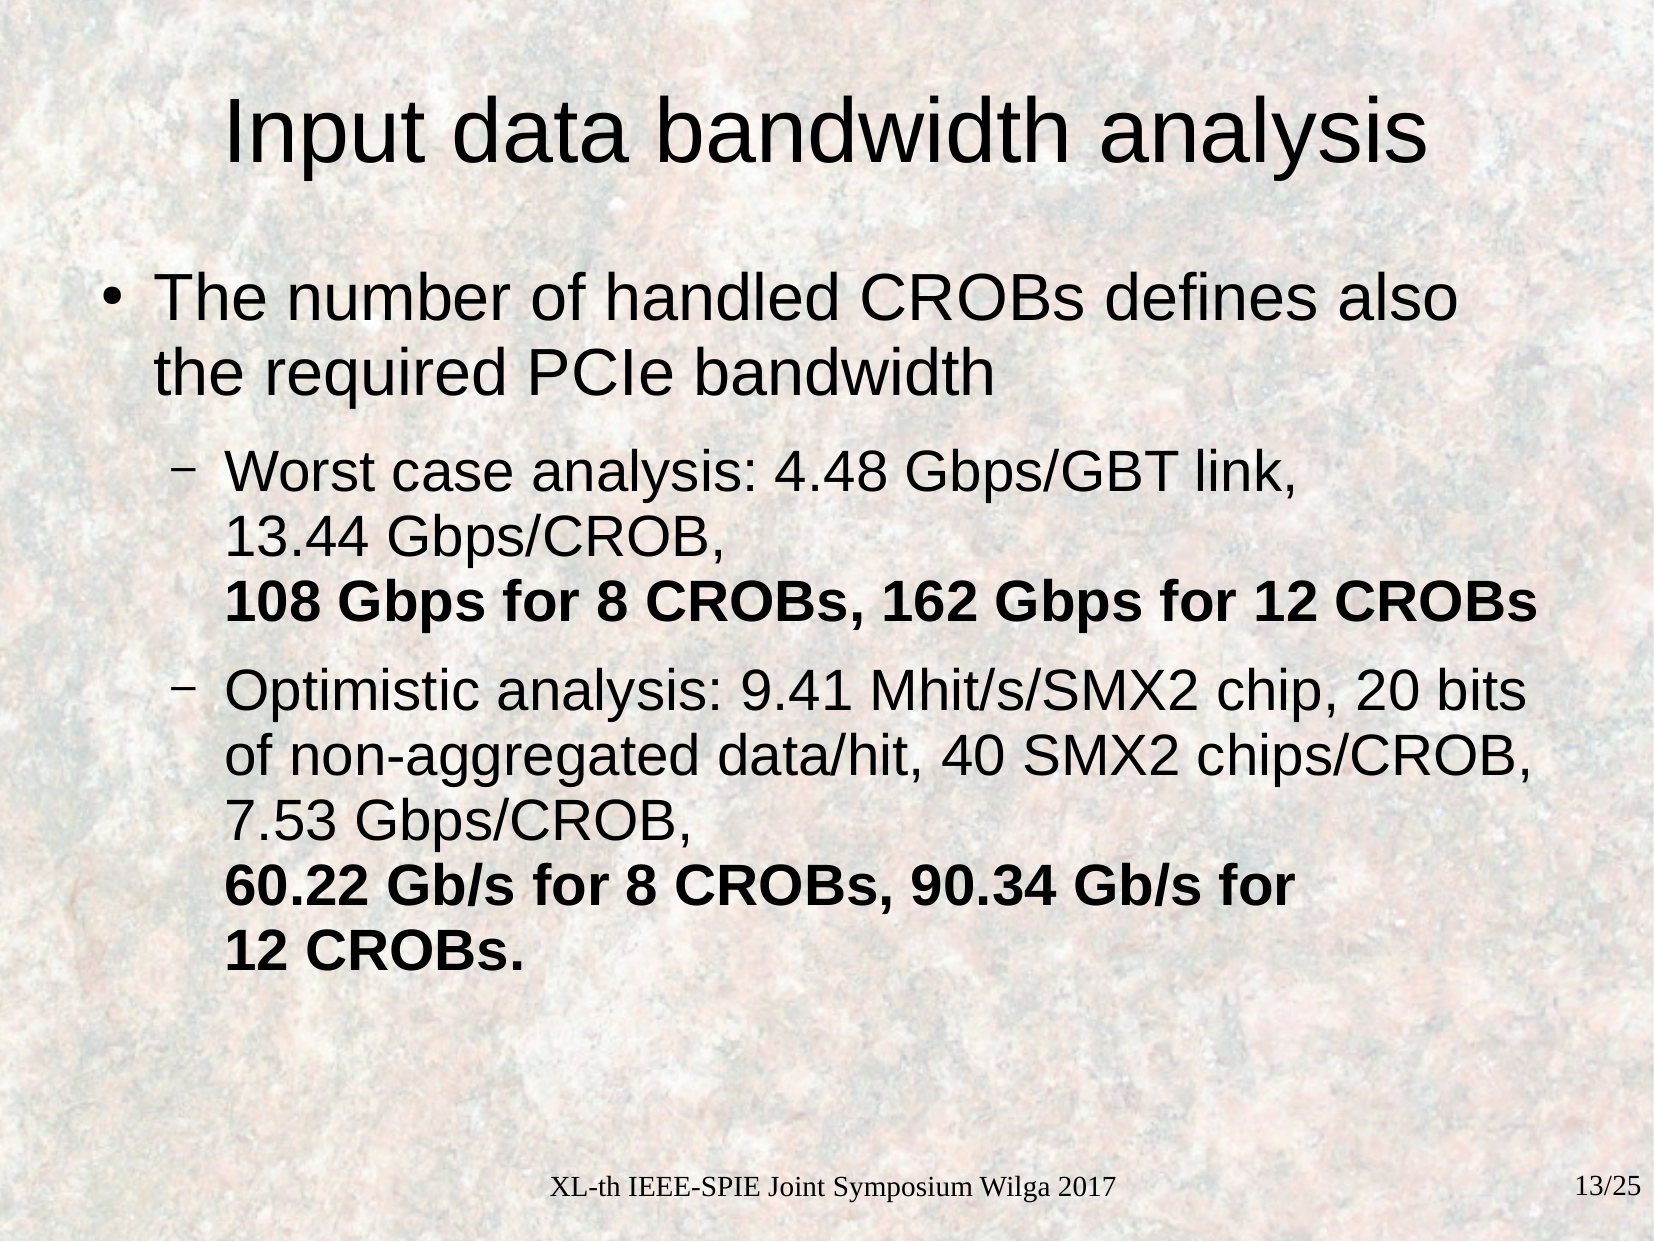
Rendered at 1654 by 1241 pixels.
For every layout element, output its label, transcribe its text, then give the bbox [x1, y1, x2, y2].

list The number of handled CROBs defines also the required PCIe bandwidth Worst case analysis: 4.48 Gbps/GBT link, 13.44 Gbps/CROB, 108 Gbps for 8 CROBs, 162 Gbps for 12 CROBs Optimistic analysis: 9.41 Mhit/s/SMX2 chip, 20 bits of non-aggregated data/hit, 40 SMX2 chips/CROB, 7.53 Gbps/CROB, 60.22 Gb/s for 8 CROBs, 90.34 Gb/s for 12 CROBs. [82, 259, 1571, 1111]
title Input data bandwidth analysis [82, 49, 1571, 213]
picture [0, 0, 1654, 1241]
